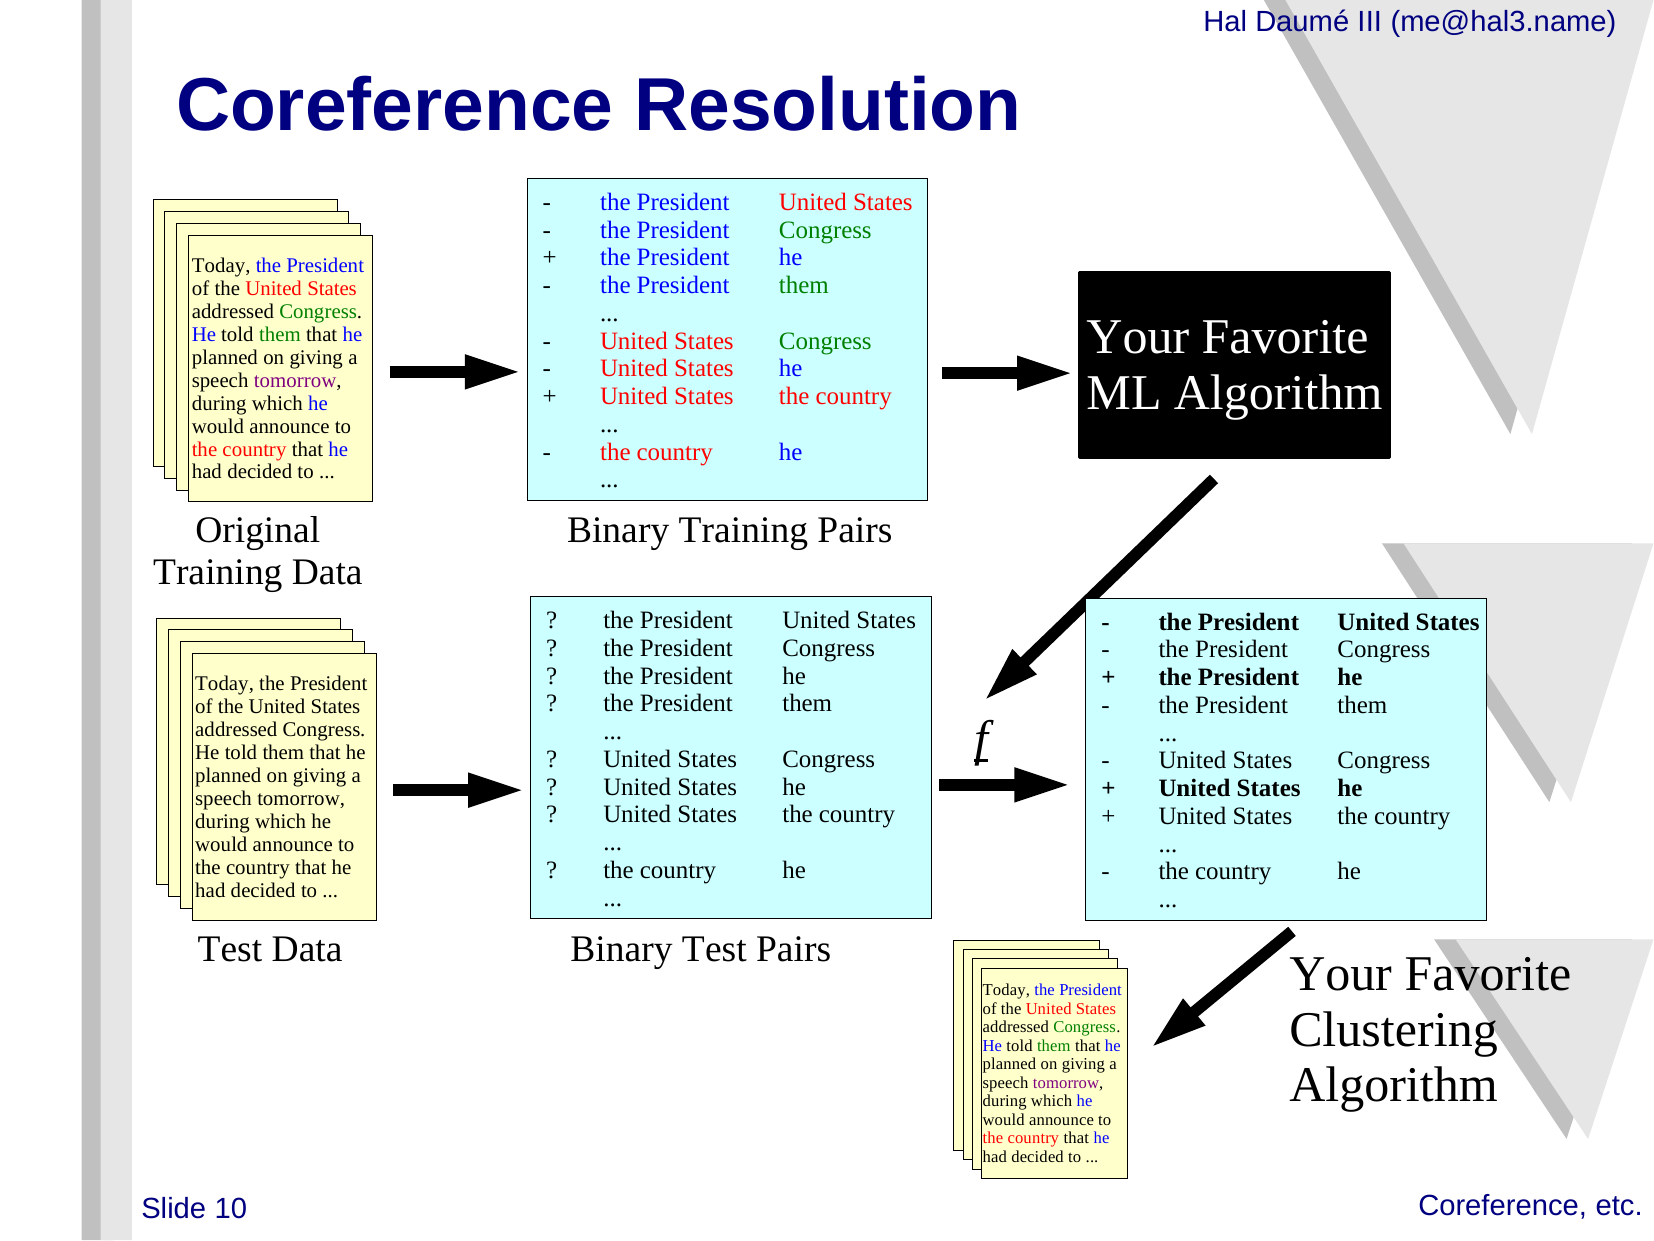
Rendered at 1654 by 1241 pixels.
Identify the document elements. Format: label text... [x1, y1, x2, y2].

text_box [156, 618, 365, 909]
text_box Today, the President of the United States addressed Congress. He told them that he planned on giving a speech tomorrow, during which he would announce to the country that he had decided to ... [192, 653, 377, 921]
text_box Binary Training Pairs [566, 509, 894, 552]
text_box [1085, 598, 1487, 921]
text_box Today, the President of the United States addressed Congress. He told them that he planned on giving a speech tomorrow, during which he would announce to the country that he had decided to ... [188, 235, 373, 502]
text_box [527, 178, 928, 501]
text_box Today, the President of the United States addressed Congress. He told them that he planned on giving a speech tomorrow, during which he would announce to the country that he had decided to ... [981, 968, 1128, 1179]
text_box Test Data [197, 927, 346, 970]
text_box ? the President United States ? the President Congress ? the President he ? the President them ... ? United States Congress ? United States he ? United States the country ... ? the country he ... [546, 606, 942, 916]
title Coreference Resolution [176, 44, 1509, 166]
text_box - the President United States - the President Congress + the President he - the President them ... - United States Congress + United States he + United States the country ... - the country he ... [1101, 607, 1498, 918]
text_box [153, 199, 361, 491]
text_box [953, 940, 1118, 1170]
text_box Binary Test Pairs [570, 927, 897, 970]
text_box [530, 596, 932, 919]
text_box Your Favorite ML Algorithm [1079, 272, 1390, 458]
text_box - the President United States - the President Congress + the President he - the President them ... - United States Congress - United States he + United States the country ... - the country he ... [542, 188, 939, 498]
text_box f [974, 711, 1067, 767]
text_box Original Training Data [153, 509, 373, 593]
text_box Your Favorite Clustering Algorithm [1289, 946, 1571, 1113]
